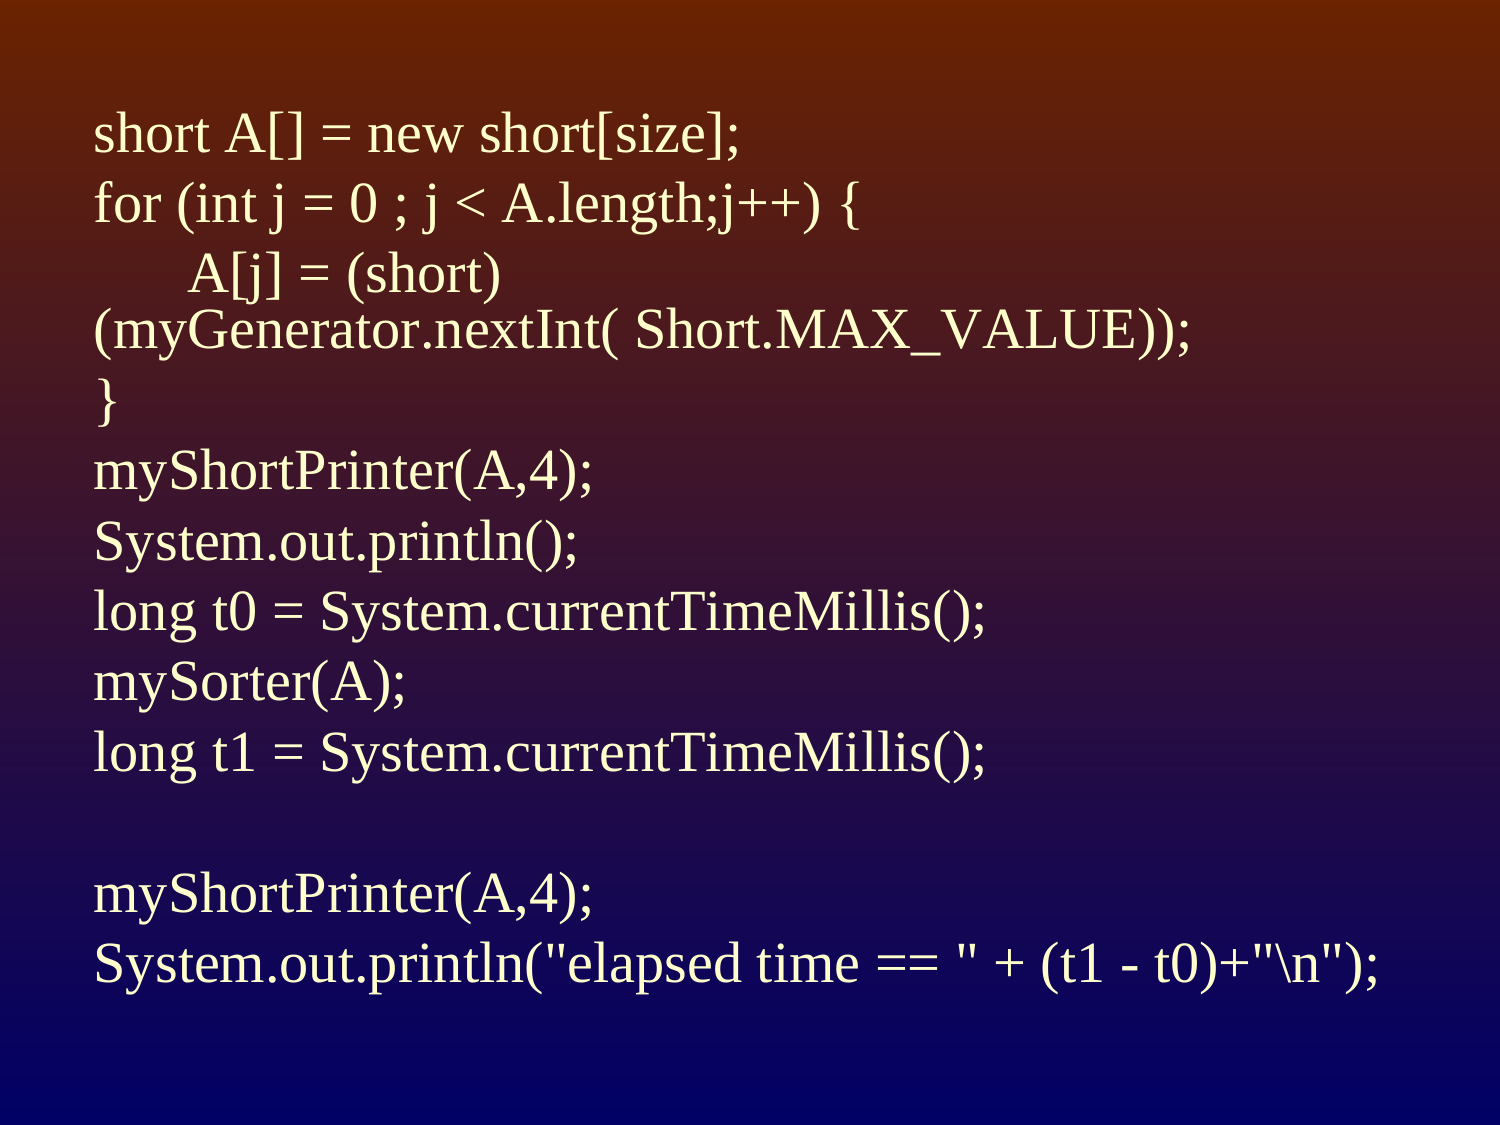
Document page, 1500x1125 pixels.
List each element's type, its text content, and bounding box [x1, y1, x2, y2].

list short A[] = new short[size]; for (int j = 0 ; j < A.length;j++) { A[j] = (short) (myGenerator.nextInt( Short.MAX_VALUE)); } myShortPrinter(A,4); System.out.println(); long t0 = System.currentTimeMillis(); mySorter(A); long t1 = System.currentTimeMillis(); myShortPrinter(A,4); System.out.println("elapsed time == " + (t1 - t0)+"\n"); [22, 99, 1482, 1026]
